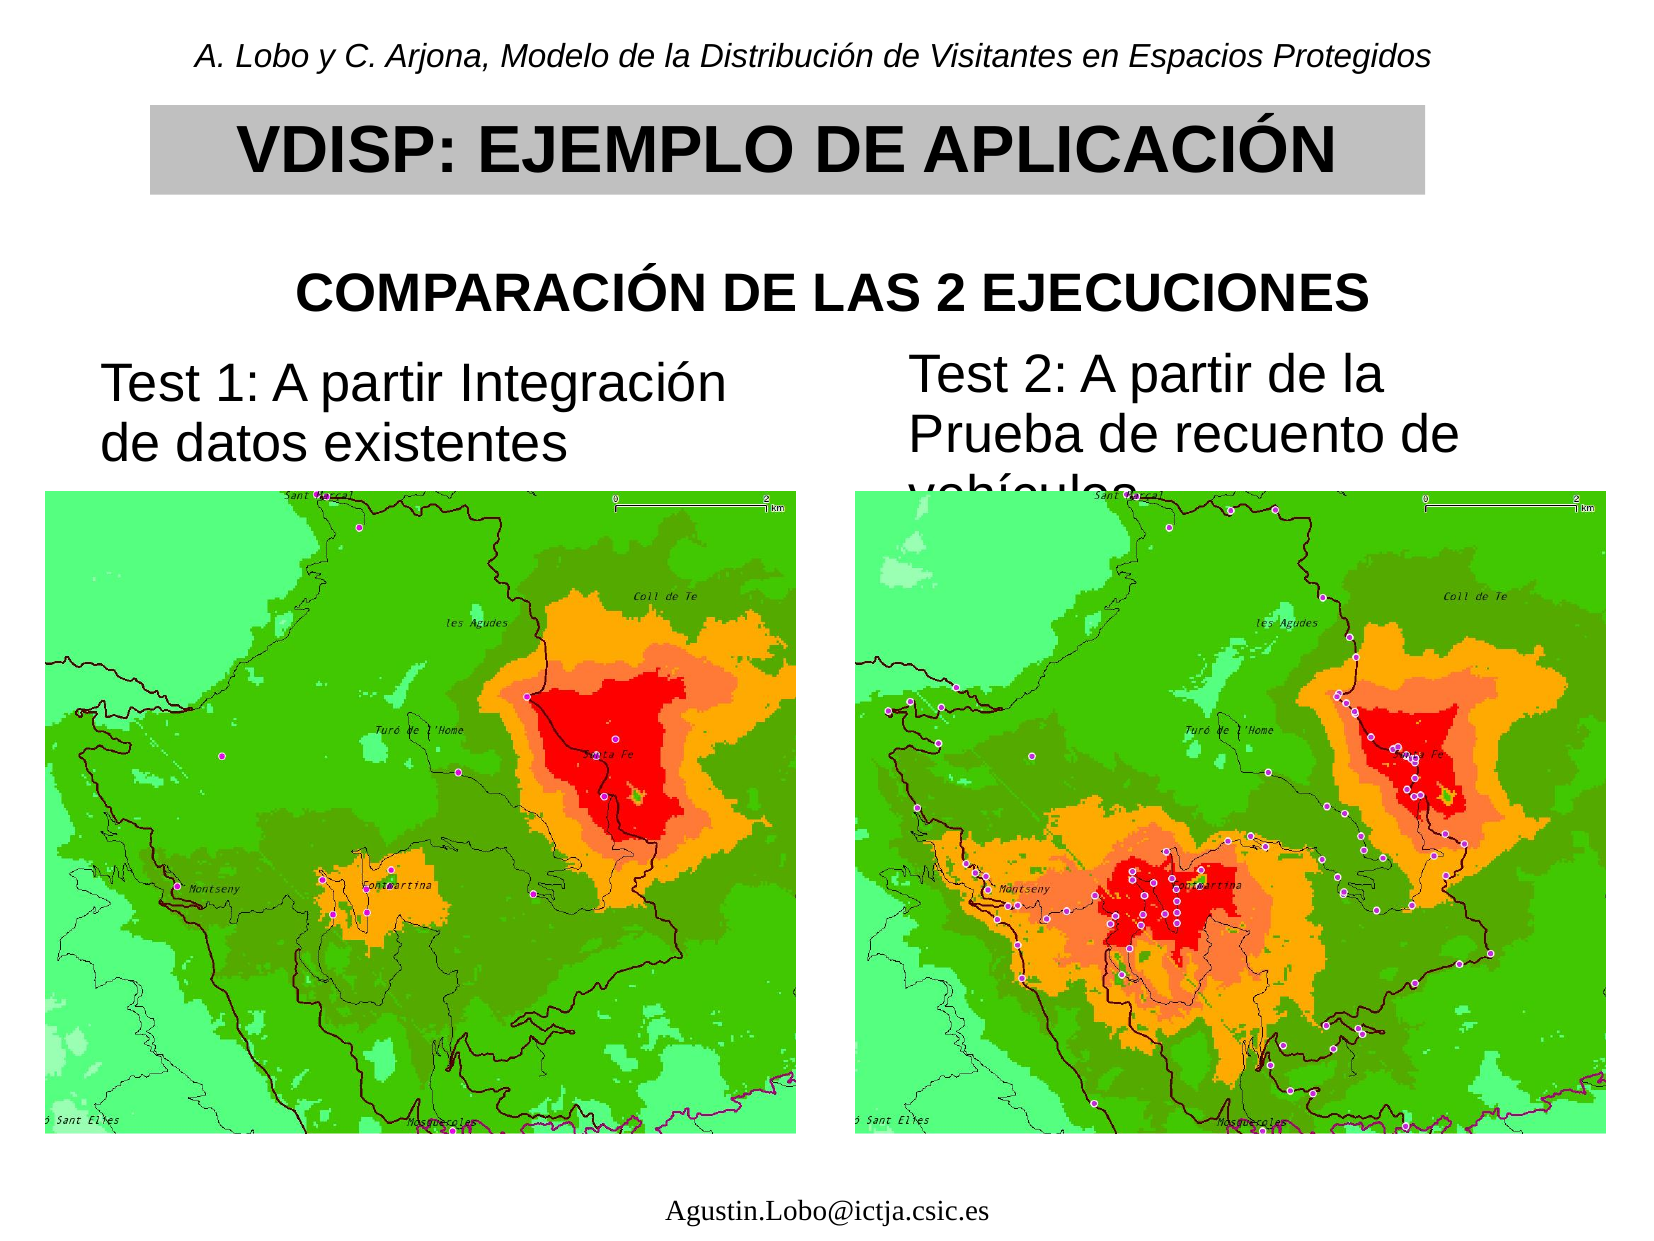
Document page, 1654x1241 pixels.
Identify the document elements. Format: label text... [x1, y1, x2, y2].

picture [45, 491, 796, 1134]
picture [855, 491, 1606, 1134]
text_box Test 1: A partir Integración de datos existentes [15, 345, 796, 481]
text_box COMPARACIÓN DE LAS 2 EJECUCIONES [210, 255, 1486, 332]
text_box VDISP: EJEMPLO DE APLICACIÓN [150, 105, 1426, 195]
text_box Test 2: A partir de la Prueba de recuento de vehículos [823, 335, 1591, 533]
